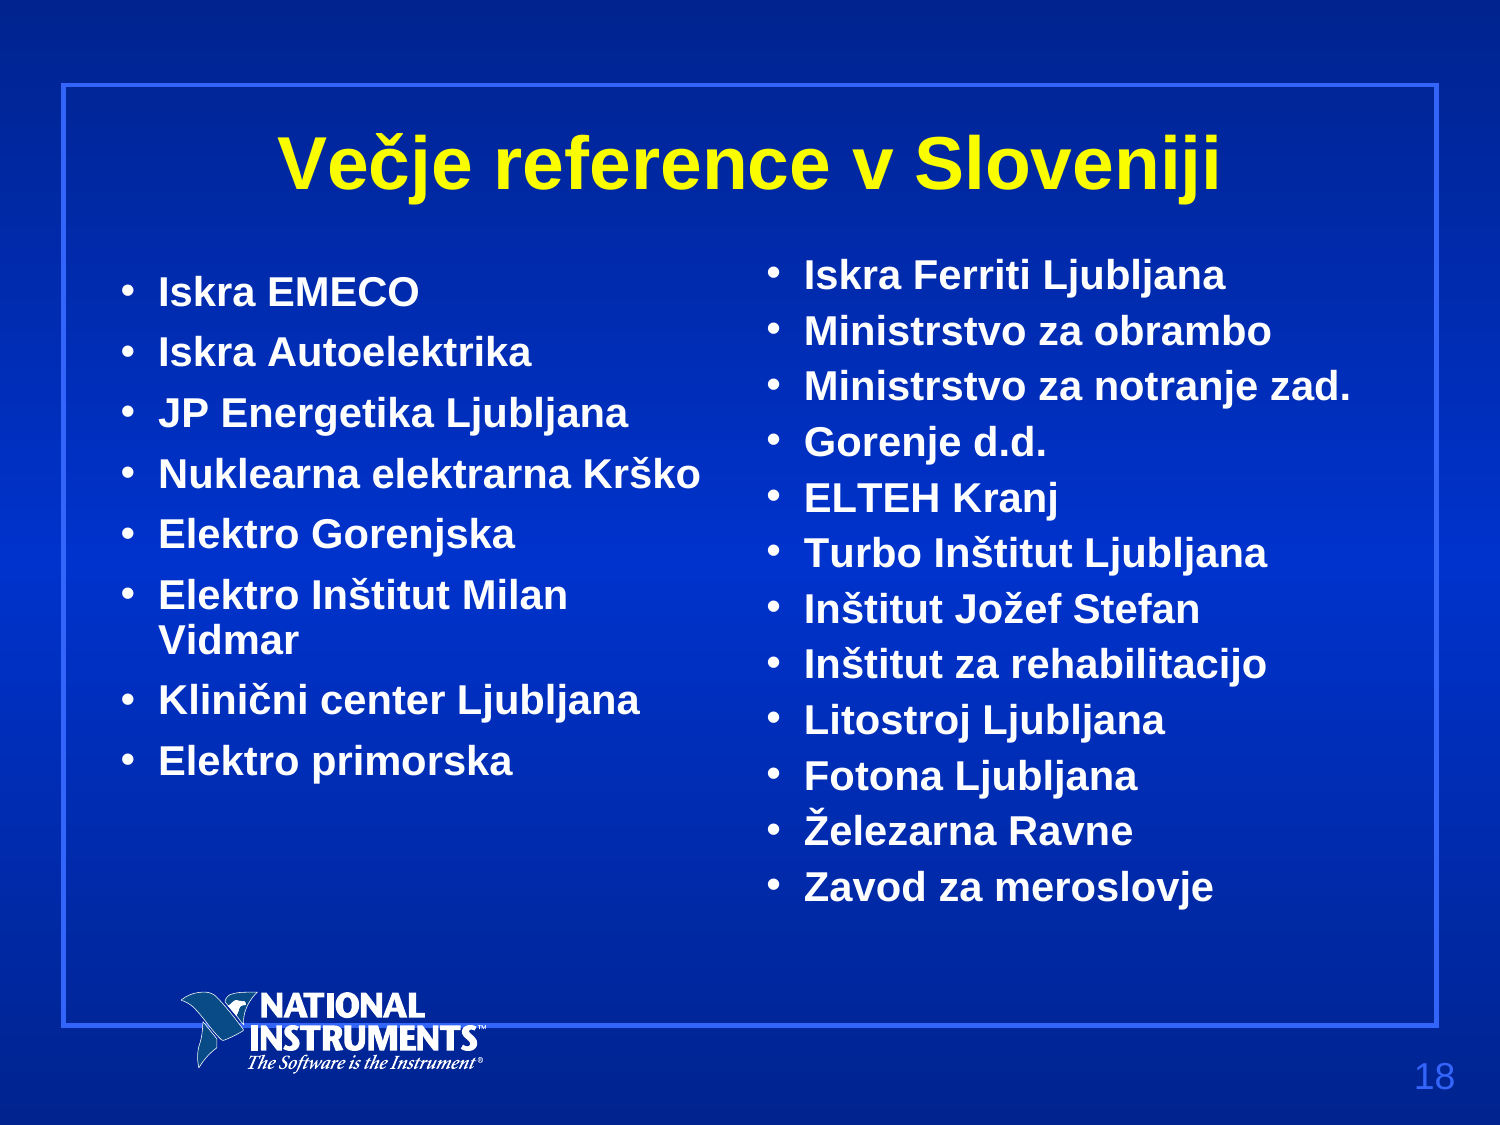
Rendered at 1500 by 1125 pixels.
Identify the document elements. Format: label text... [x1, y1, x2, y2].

list Iskra Ferriti Ljubljana Ministrstvo za obrambo Ministrstvo za notranje zad. Gorenje d.d. ELTEH Kranj Turbo Inštitut Ljubljana Inštitut Jožef Stefan Inštitut za rehabilitacijo Litostroj Ljubljana Fotona Ljubljana Železarna Ravne Zavod za meroslovje [751, 249, 1373, 926]
title Večje reference v Sloveniji [83, 110, 1417, 210]
list Iskra EMECO Iskra Autoelektrika JP Energetika Ljubljana Nuklearna elektrarna Krško Elektro Gorenjska Elektro Inštitut Milan Vidmar Klinični center Ljubljana Elektro primorska [105, 262, 727, 938]
